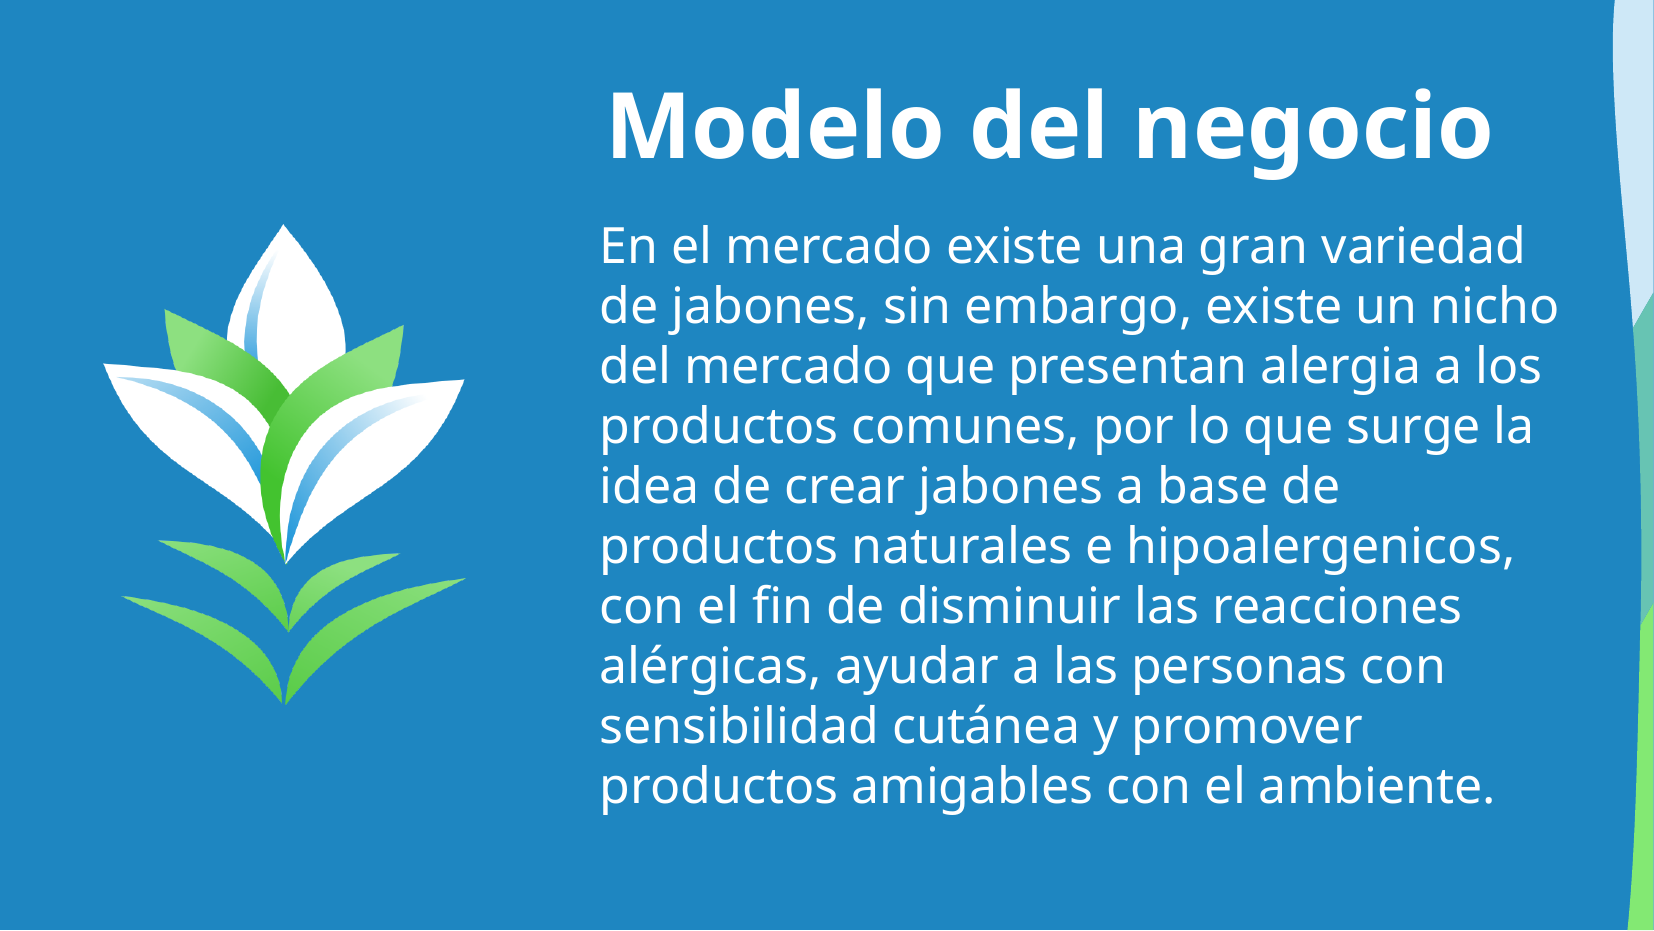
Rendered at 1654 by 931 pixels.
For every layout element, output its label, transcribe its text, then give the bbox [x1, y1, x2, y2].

picture [103, 224, 466, 706]
text_box En el mercado existe una gran variedad de jabones, sin embargo, existe un nicho del mercado que presentan alergia a los productos comunes, por lo que surge la idea de crear jabones a base de productos naturales e hipoalergenicos, con el fin de disminuir las reacciones alérgicas, ayudar a las personas con sensibilidad cutánea y promover productos amigables con el ambiente. [585, 206, 1595, 822]
text_box Modelo del negocio [590, 58, 1566, 184]
